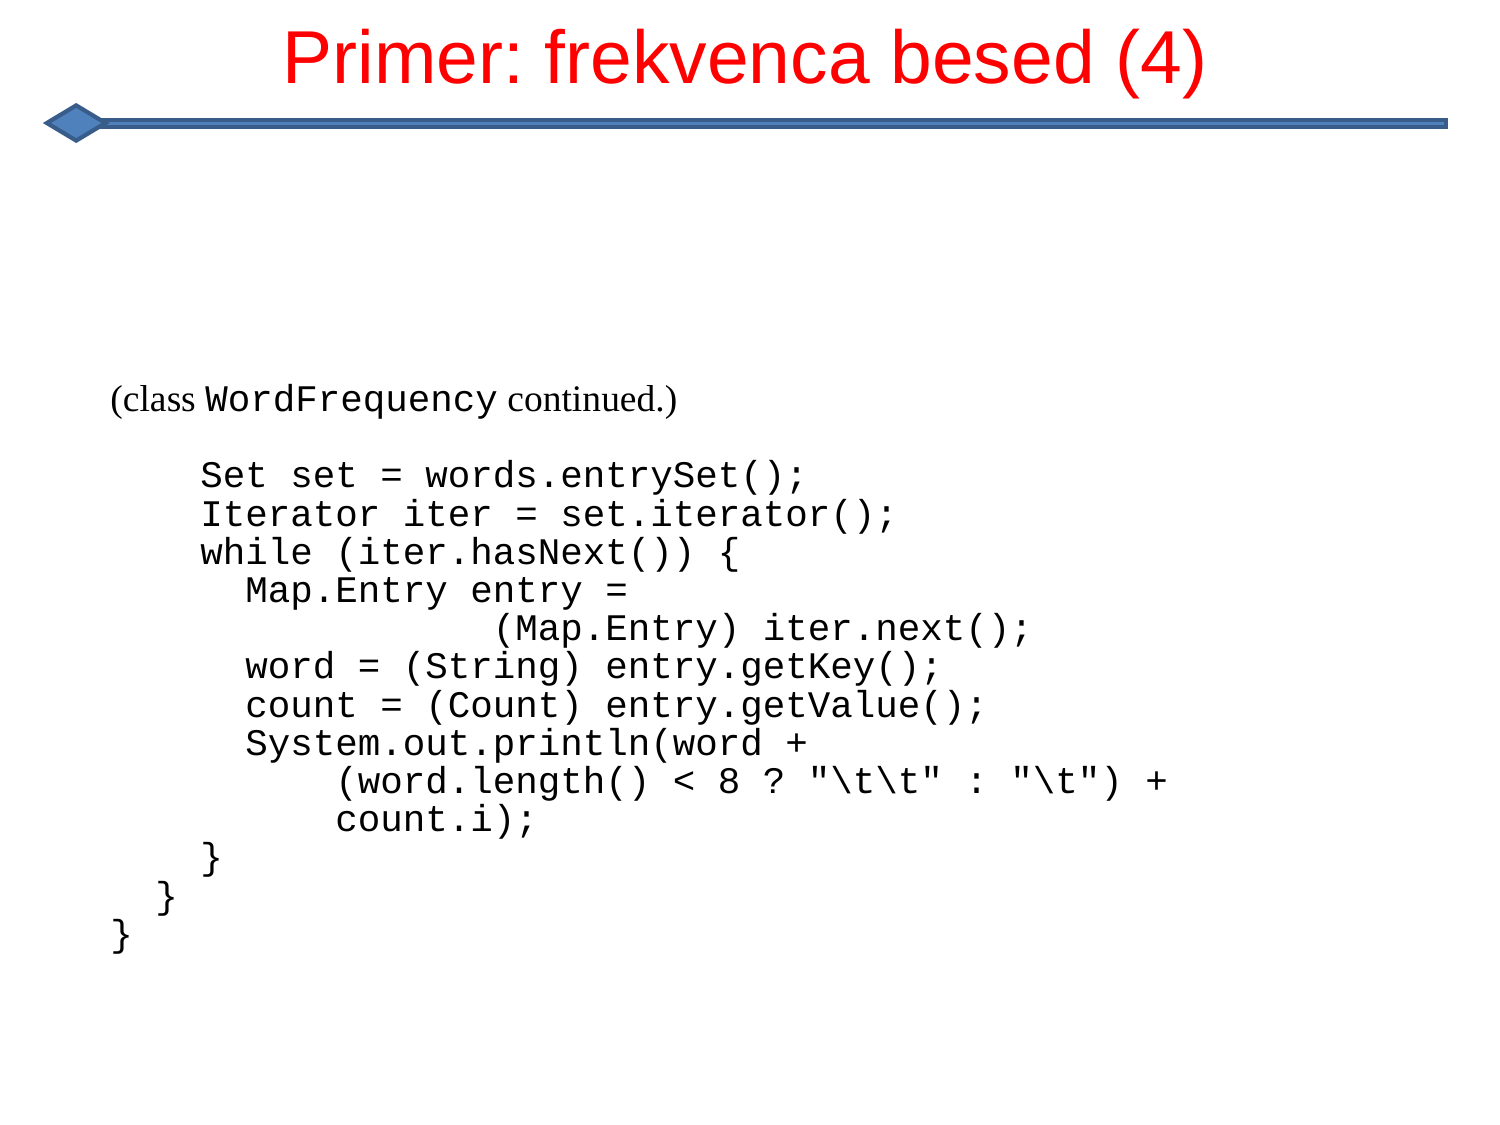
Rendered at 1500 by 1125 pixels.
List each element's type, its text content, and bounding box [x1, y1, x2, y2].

title Primer: frekvenca besed (4) [70, 0, 1421, 108]
text_box (class WordFrequency continued.) Set set = words.entrySet(); Iterator iter = set.iterator(); while (iter.hasNext()) { Map.Entry entry = (Map.Entry) iter.next(); word = (String) entry.getKey(); count = (Count) entry.getValue(); System.out.println(word + (word.length() < 8 ? "\t\t" : "\t") + count.i); } } } [110, 301, 1392, 1034]
